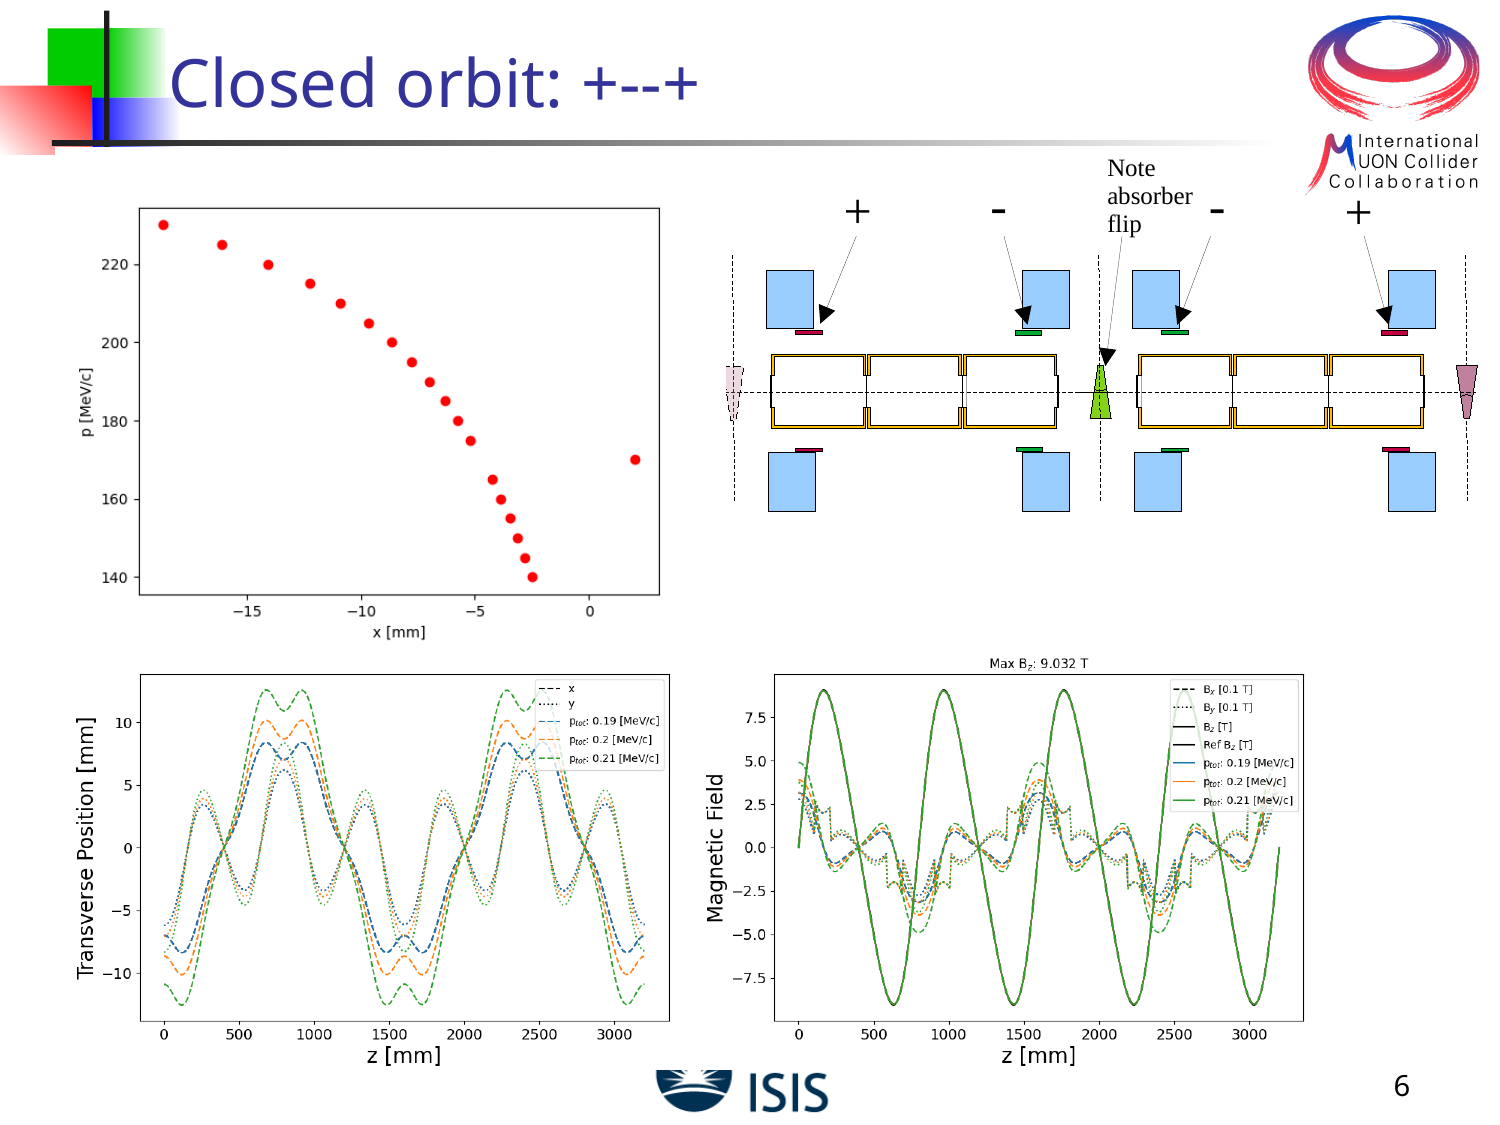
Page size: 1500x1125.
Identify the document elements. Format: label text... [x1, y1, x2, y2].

text_box [1090, 393, 1112, 419]
text_box [1382, 447, 1436, 512]
text_box [1161, 330, 1189, 335]
text_box [1016, 447, 1070, 512]
text_box [1456, 365, 1478, 419]
text_box - [1215, 171, 1241, 242]
text_box [770, 354, 1059, 429]
text_box [1015, 330, 1042, 336]
text_box [1136, 354, 1425, 429]
text_box - [975, 171, 1023, 242]
text_box [1381, 330, 1408, 336]
picture [0, 147, 1453, 1125]
text_box [1388, 270, 1436, 329]
text_box [766, 270, 814, 329]
text_box Note absorber flip [1092, 147, 1215, 246]
text_box + [1329, 177, 1388, 248]
text_box [1094, 365, 1108, 392]
text_box [1134, 448, 1189, 512]
picture [1305, 15, 1480, 195]
title Closed orbit: +--+ [168, 0, 1447, 176]
text_box [795, 330, 823, 335]
text_box [768, 448, 823, 512]
text_box + [828, 176, 887, 248]
text_box [726, 366, 744, 421]
text_box [1022, 270, 1070, 329]
text_box [1132, 270, 1180, 329]
